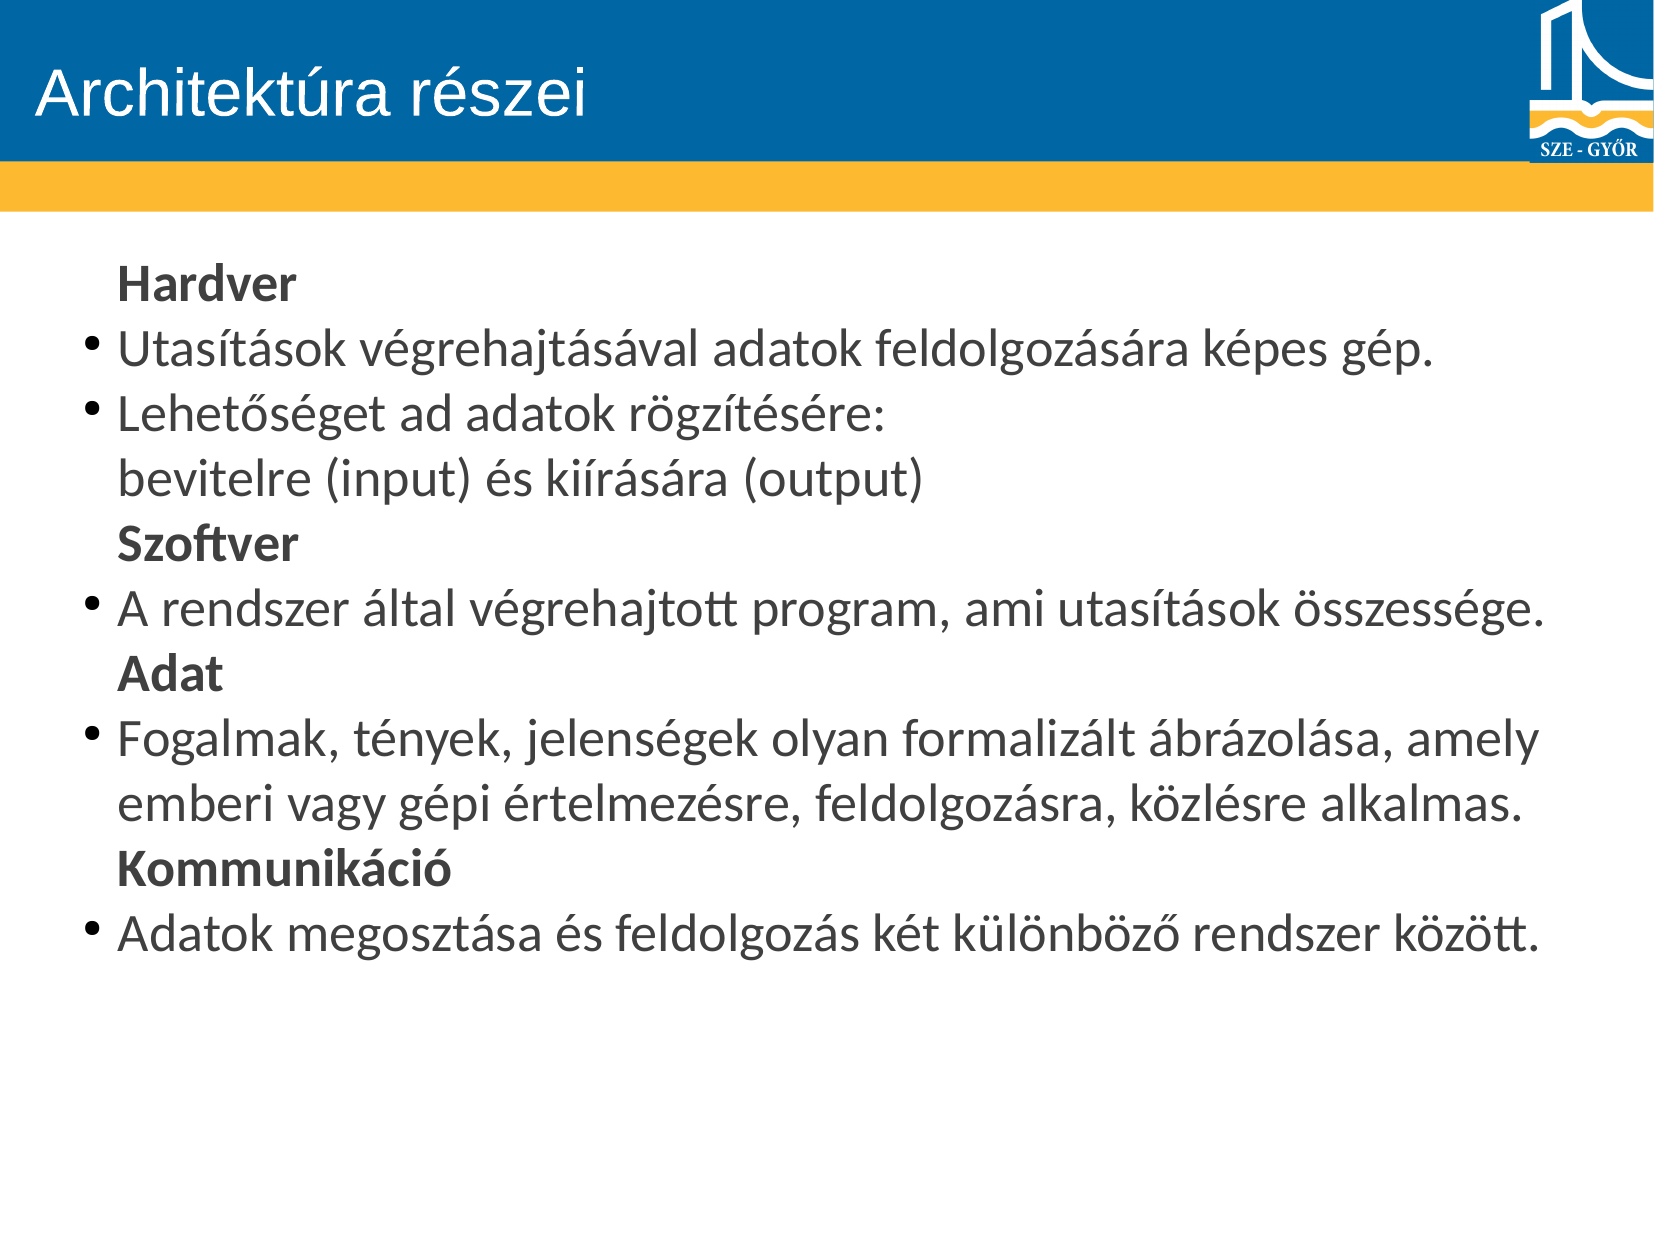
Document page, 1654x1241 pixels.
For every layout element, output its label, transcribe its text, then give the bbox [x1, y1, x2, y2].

text_box Architektúra részei [34, 48, 1524, 144]
text_box Hardver Utasítások végrehajtásával adatok feldolgozására képes gép. Lehetőséget ad adatok rögzítésére: bevitelre (input) és kiírására (output) Szoftver A rendszer által végrehajtott program, ami utasítások összessége. Adat Fogalmak, tények, jelenségek olyan formalizált ábrázolása, amely emberi vagy gépi értelmezésre, feldolgozásra, közlésre alkalmas. Kommunikáció Adatok megosztása és feldolgozás két különböző rendszer között. [82, 247, 1571, 1198]
picture [1529, 0, 1654, 163]
